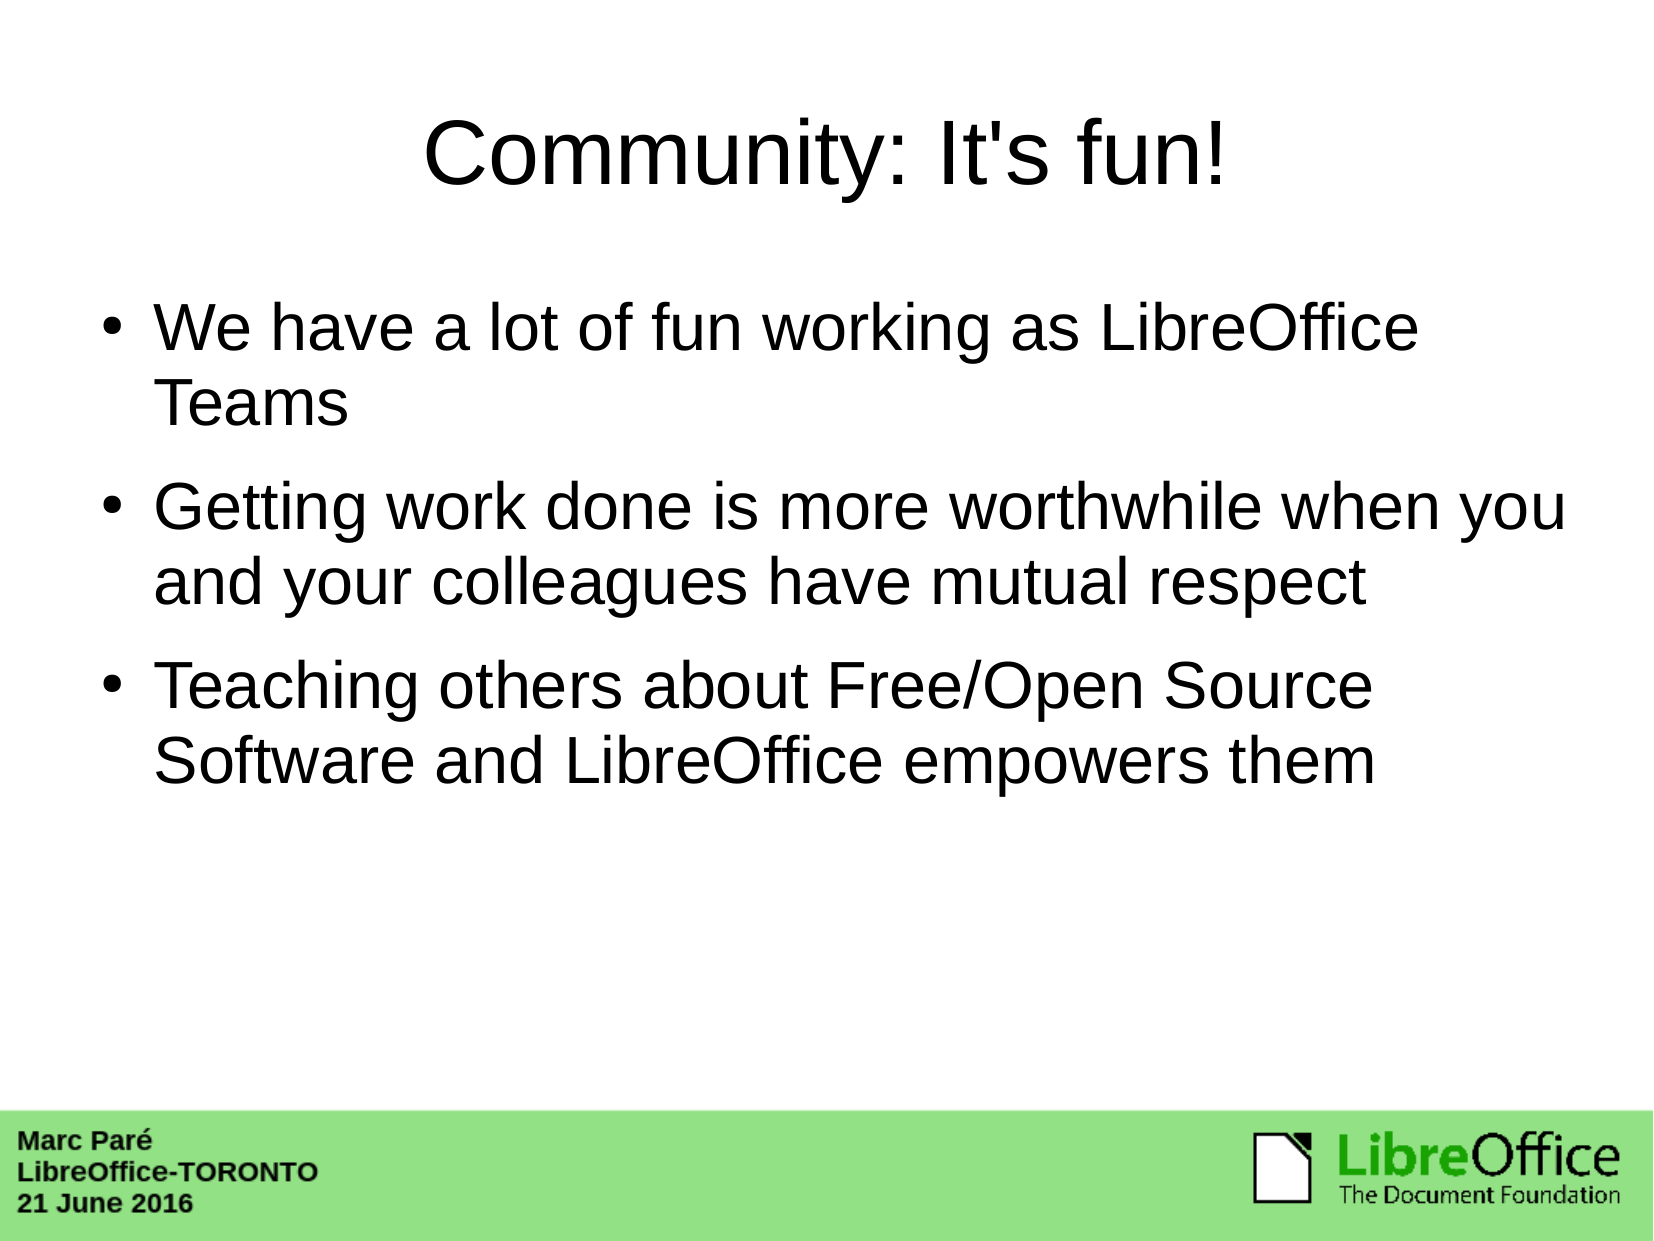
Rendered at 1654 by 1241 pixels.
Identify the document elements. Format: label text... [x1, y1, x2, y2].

title Community: It's fun! [82, 49, 1571, 257]
picture [0, 0, 1654, 1241]
list We have a lot of fun working as LibreOffice Teams Getting work done is more worthwhile when you and your colleagues have mutual respect Teaching others about Free/Open Source Software and LibreOffice empowers them [82, 290, 1571, 1010]
